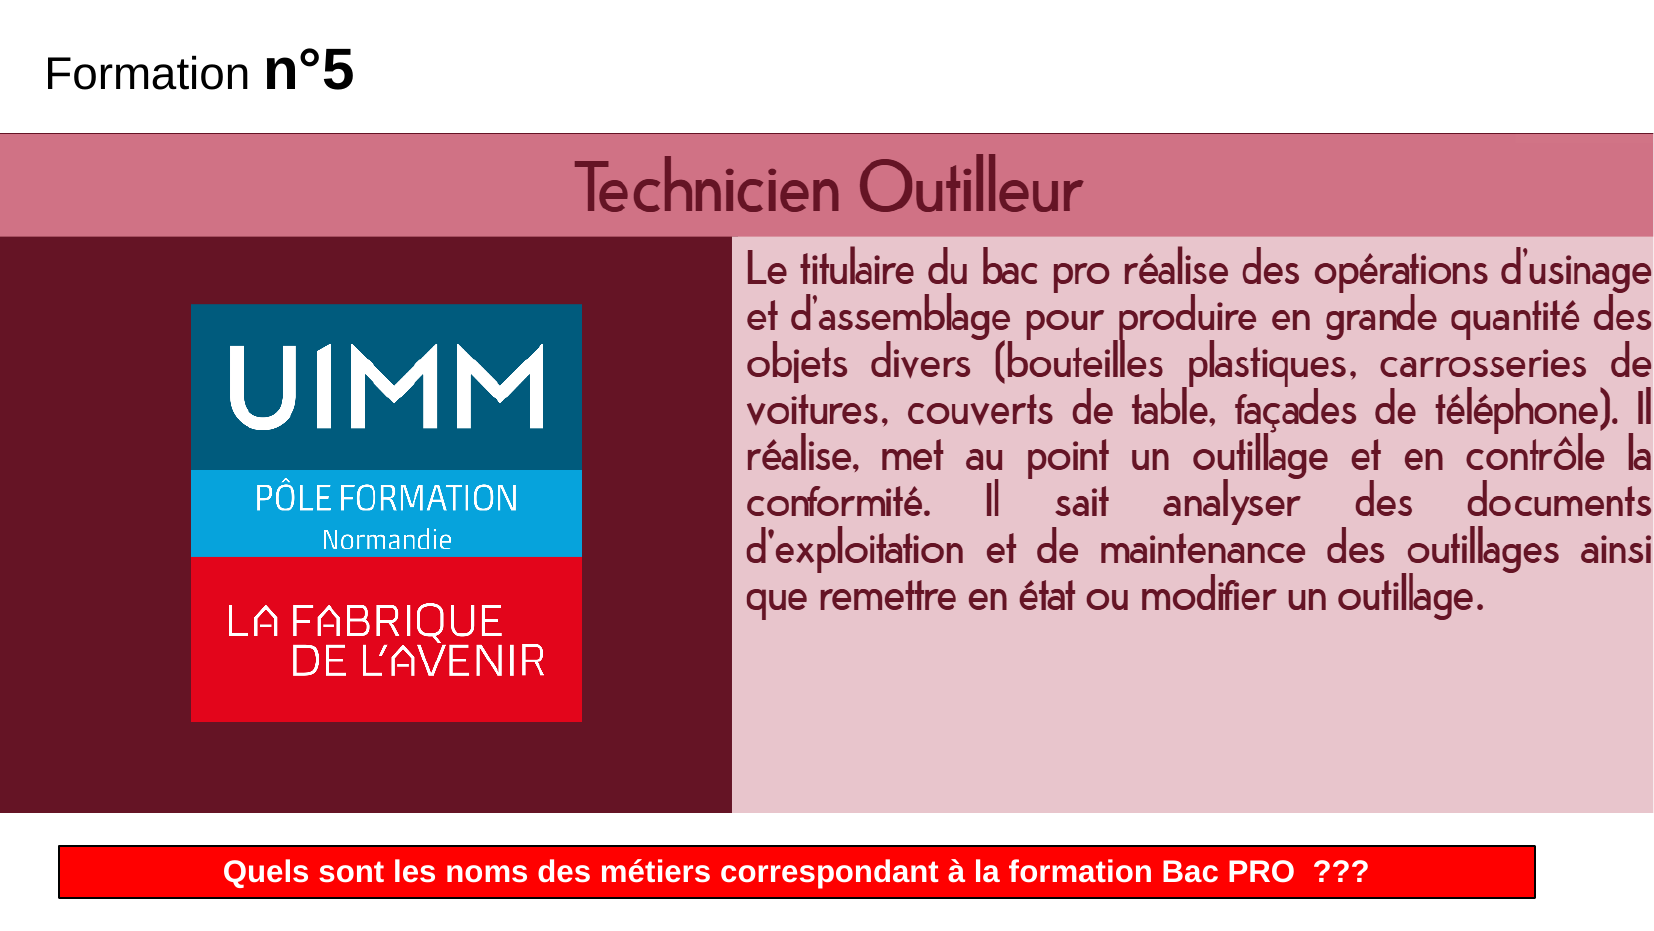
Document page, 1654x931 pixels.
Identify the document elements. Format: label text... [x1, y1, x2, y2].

picture [0, 133, 1654, 813]
text_box Formation n°5 [29, 29, 473, 110]
text_box Quels sont les noms des métiers correspondant à la formation Bac PRO ??? [59, 846, 1536, 898]
